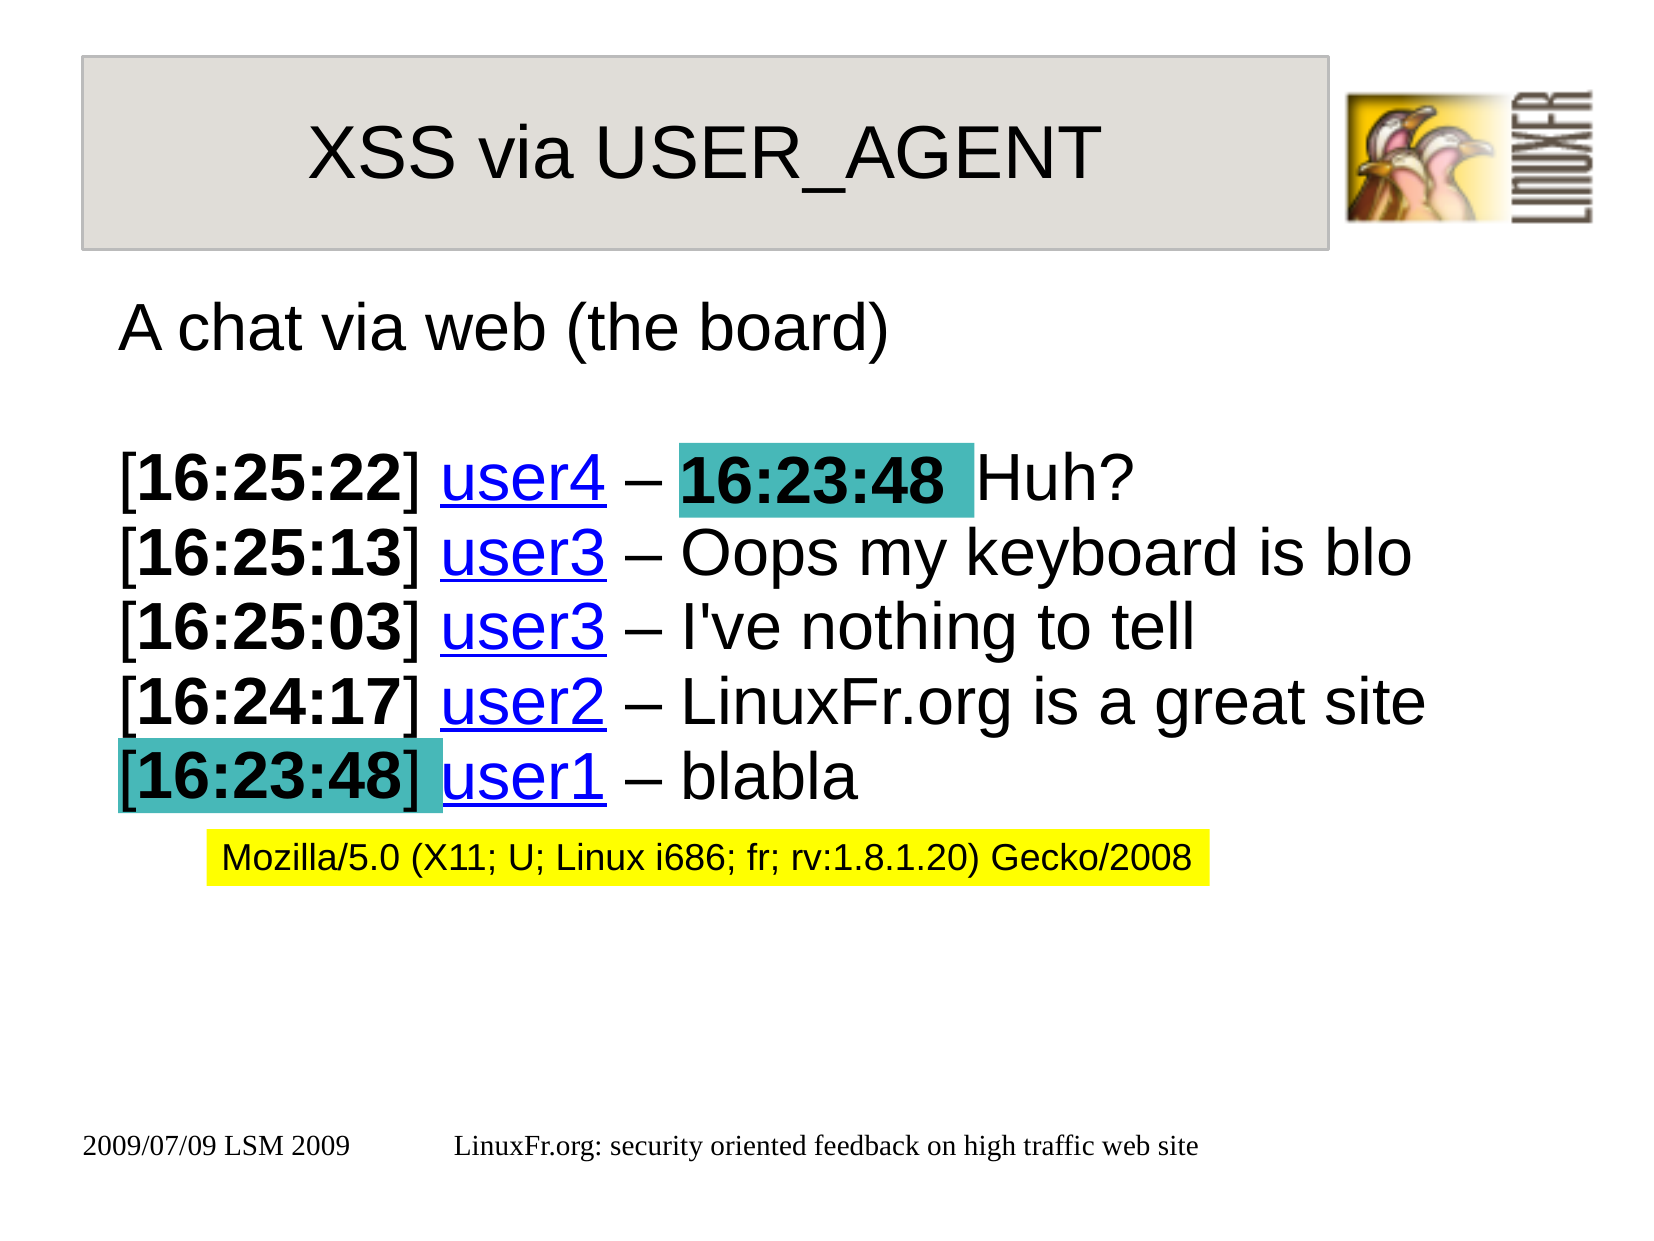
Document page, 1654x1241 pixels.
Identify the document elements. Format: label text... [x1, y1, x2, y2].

picture [1341, 88, 1601, 229]
subtitle A chat via web (the board) [16:25:22] user4 – Huh? [16:25:13] user3 – Oops my keyboard is blo [16:25:03] user3 – I've nothing to tell [16:24:17] user2 – LinuxFr.org is a great site [16:23:48] user1 – blabla [82, 290, 1625, 1094]
text_box 16:23:48 [679, 442, 975, 518]
text_box Mozilla/5.0 (X11; U; Linux i686; fr; rv:1.8.1.20) Gecko/2008 [206, 829, 1210, 886]
title XSS via USER_AGENT [82, 56, 1329, 250]
text_box [16:23:48] [118, 738, 443, 814]
